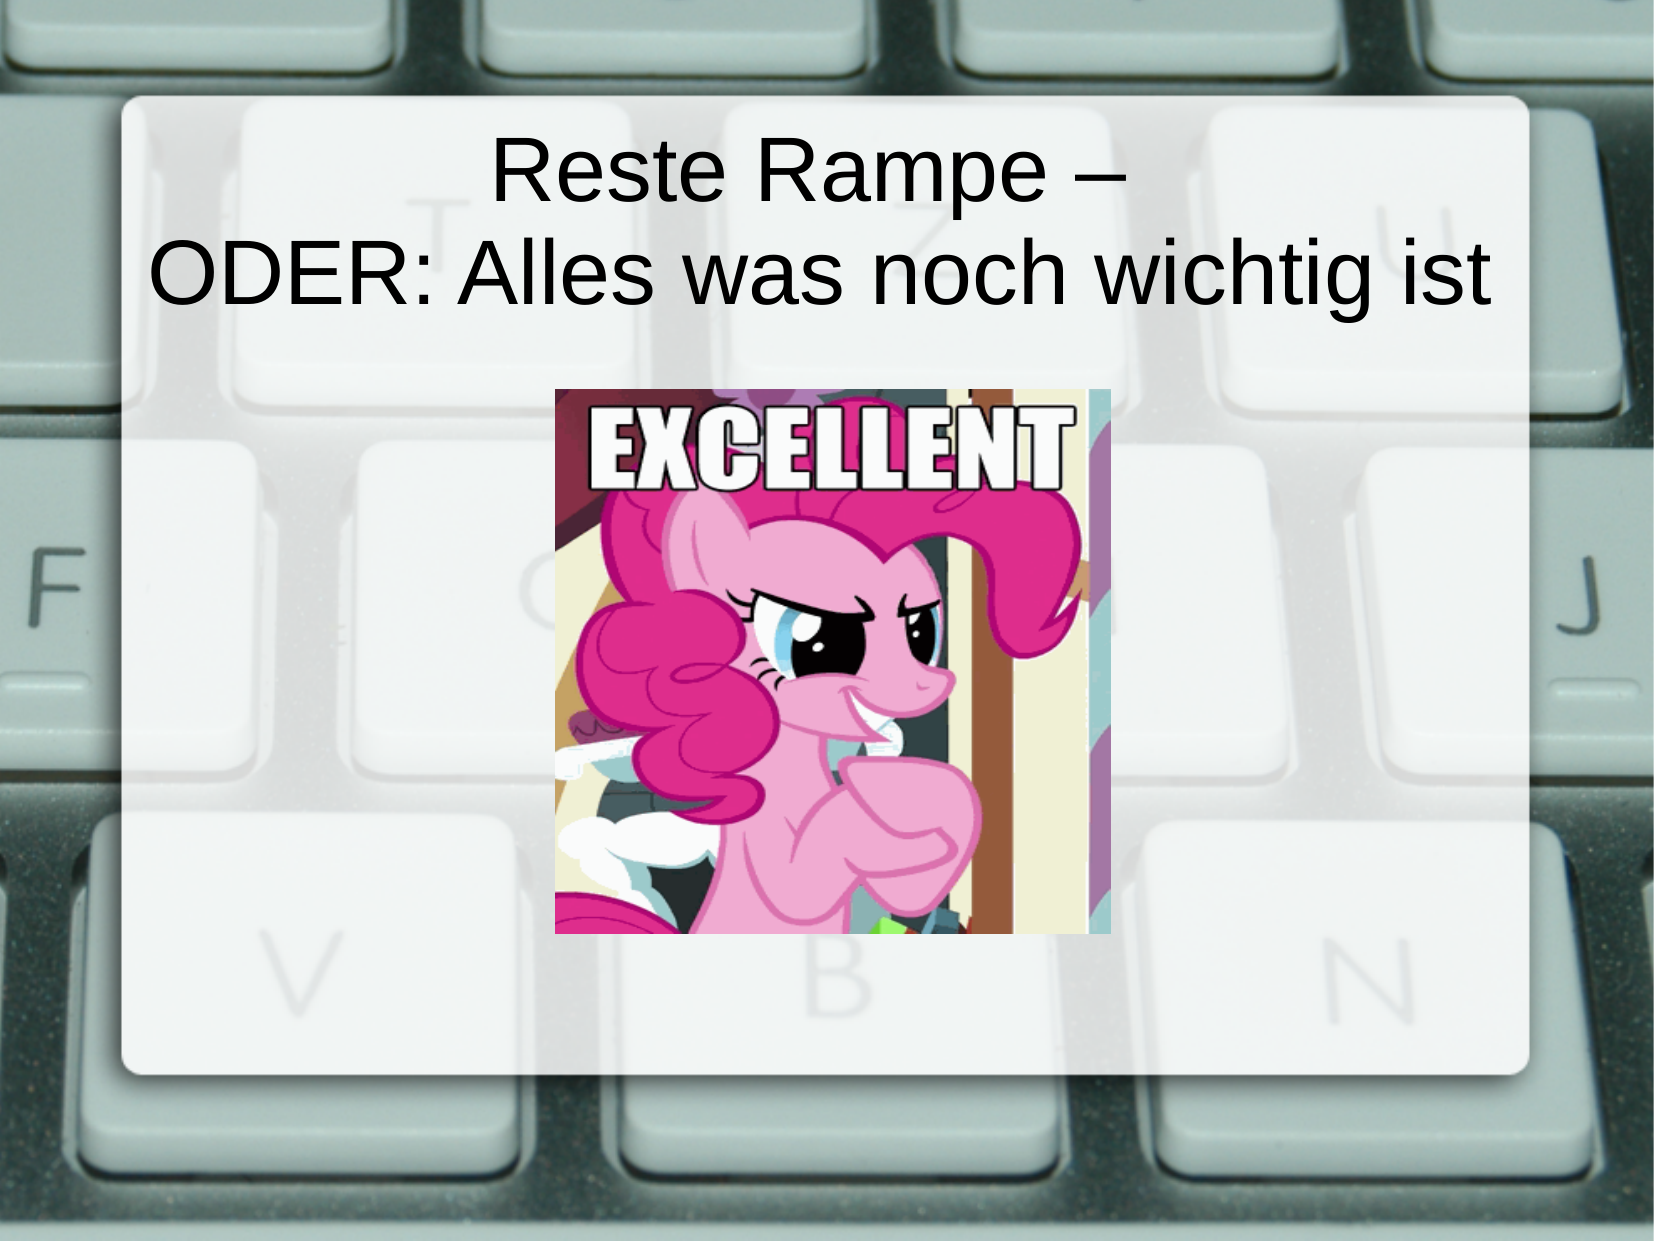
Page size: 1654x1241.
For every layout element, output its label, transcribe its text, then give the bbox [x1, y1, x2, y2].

title Reste Rampe – ODER: Alles was noch wichtig ist [135, 117, 1506, 325]
picture [0, 0, 1654, 1241]
